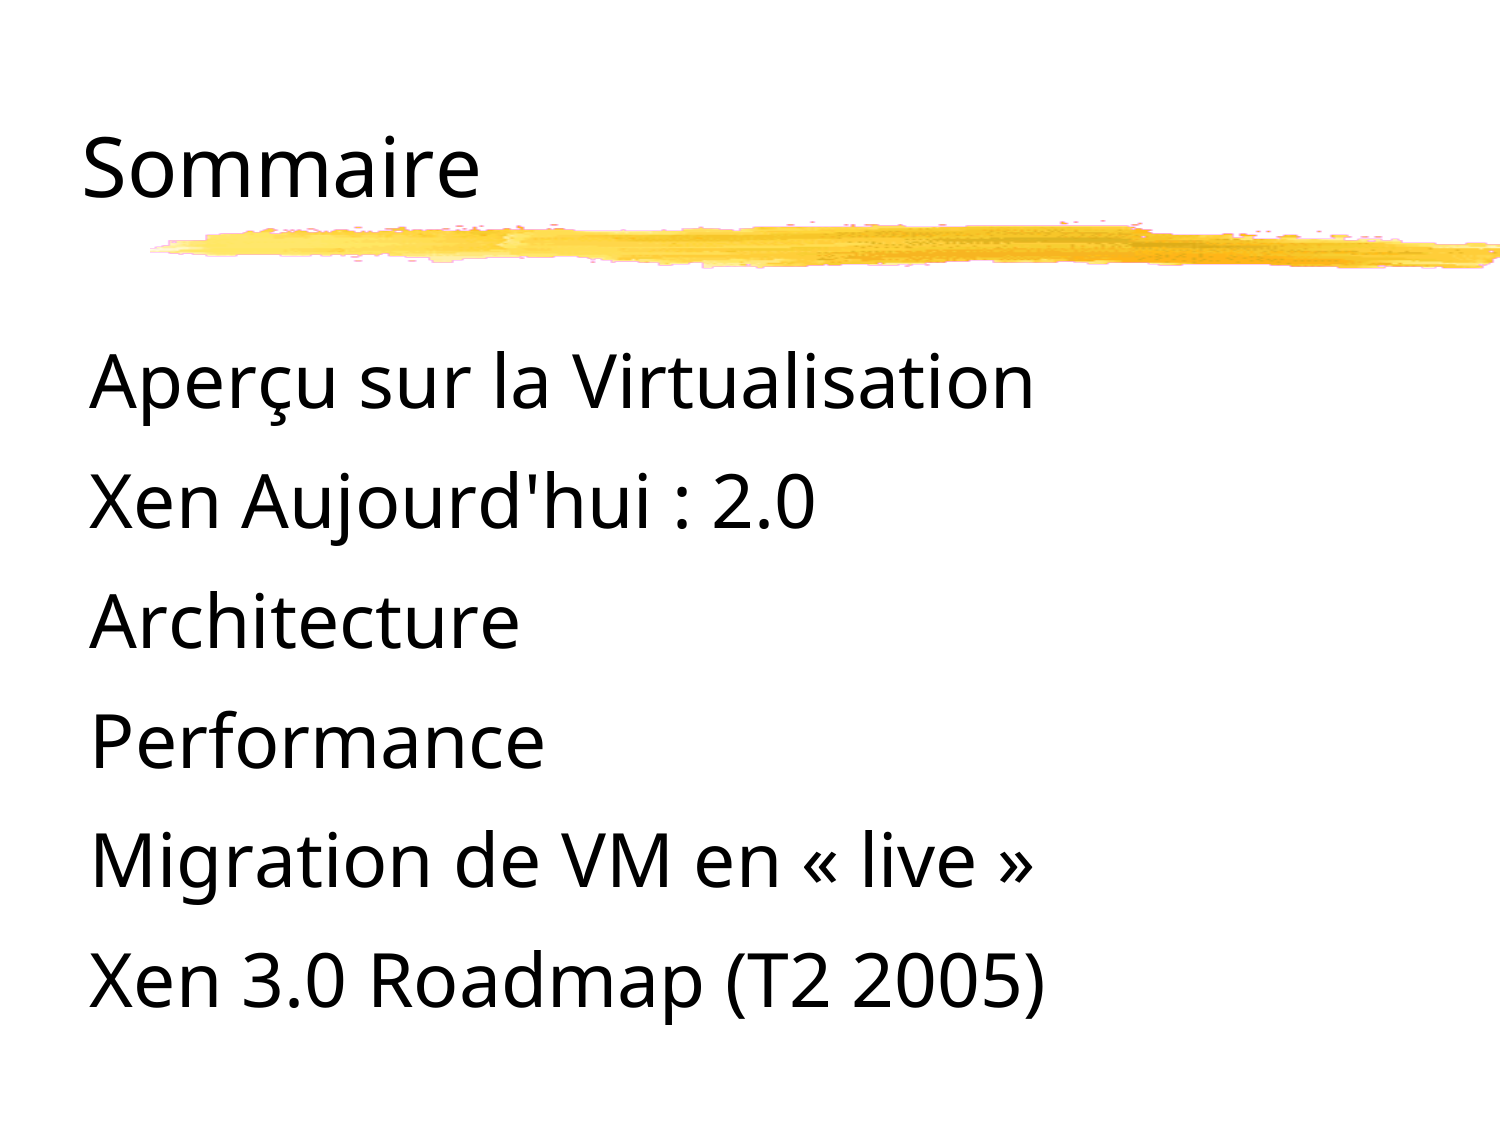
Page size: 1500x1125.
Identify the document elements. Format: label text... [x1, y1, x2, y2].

picture [150, 215, 1500, 279]
title Sommaire [66, 37, 1342, 225]
list Aperçu sur la Virtualisation Xen Aujourd'hui : 2.0 Architecture Performance Migration de VM en « live » Xen 3.0 Roadmap (T2 2005) [75, 320, 1417, 1077]
